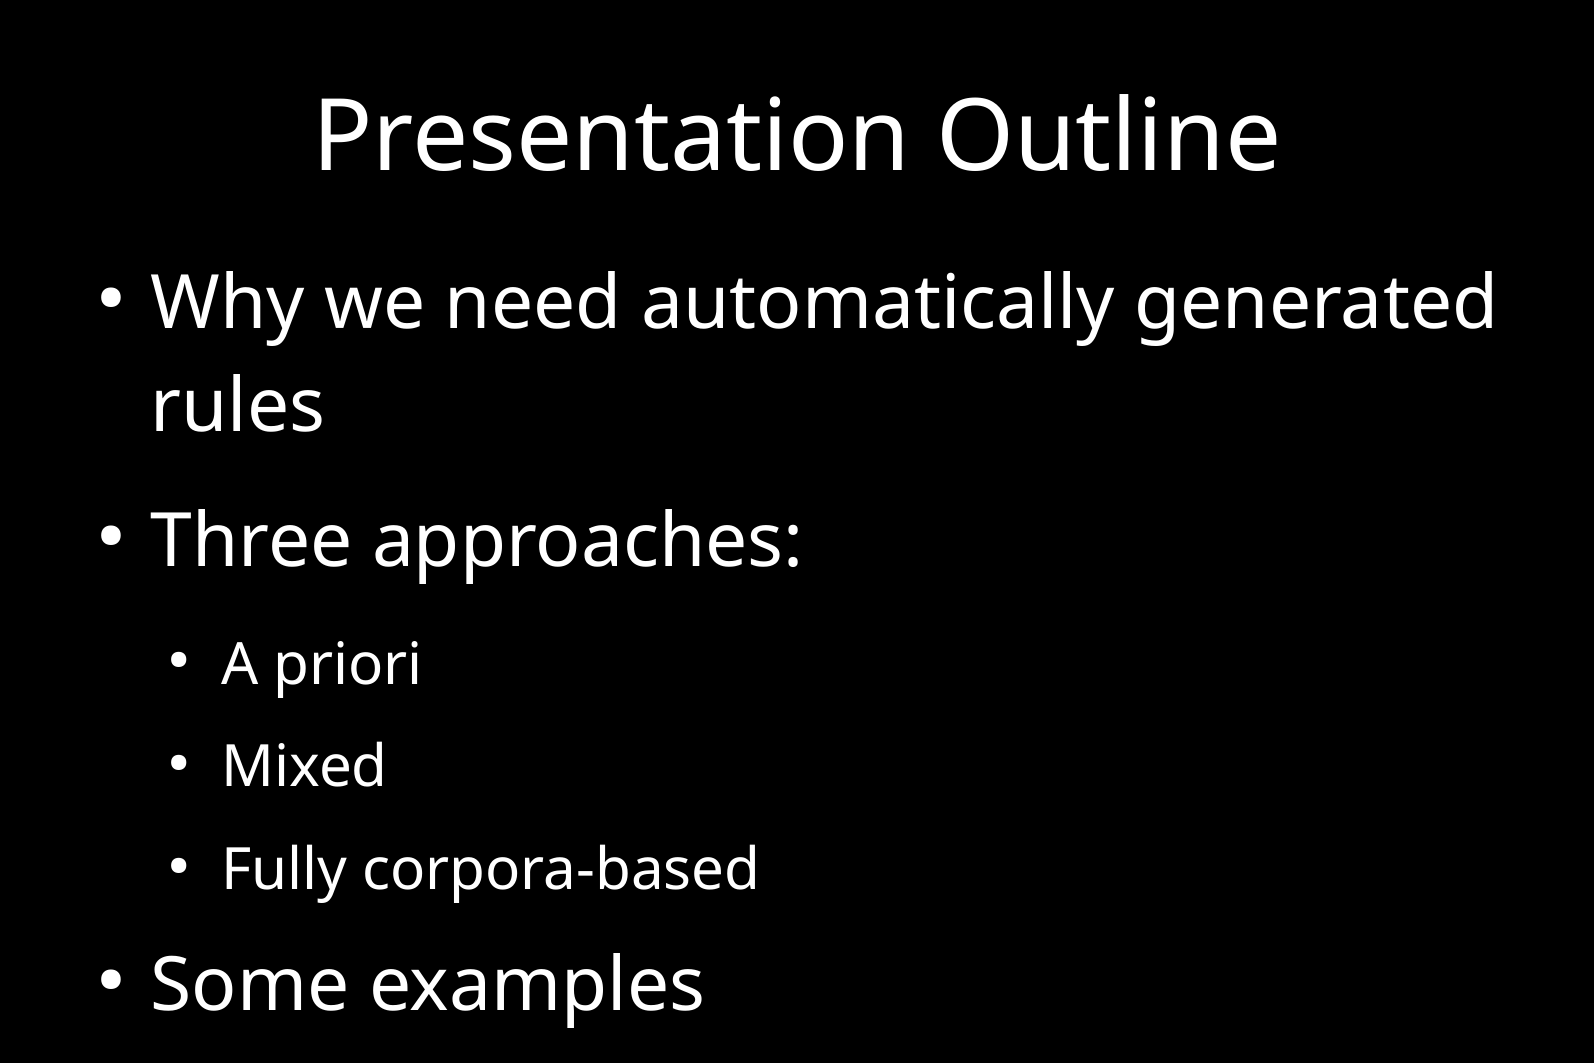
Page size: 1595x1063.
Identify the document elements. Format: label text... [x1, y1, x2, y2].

list Why we need automatically generated rules Three approaches: A priori Mixed Fully corpora-based Some examples [79, 248, 1515, 954]
title Presentation Outline [79, 42, 1515, 220]
